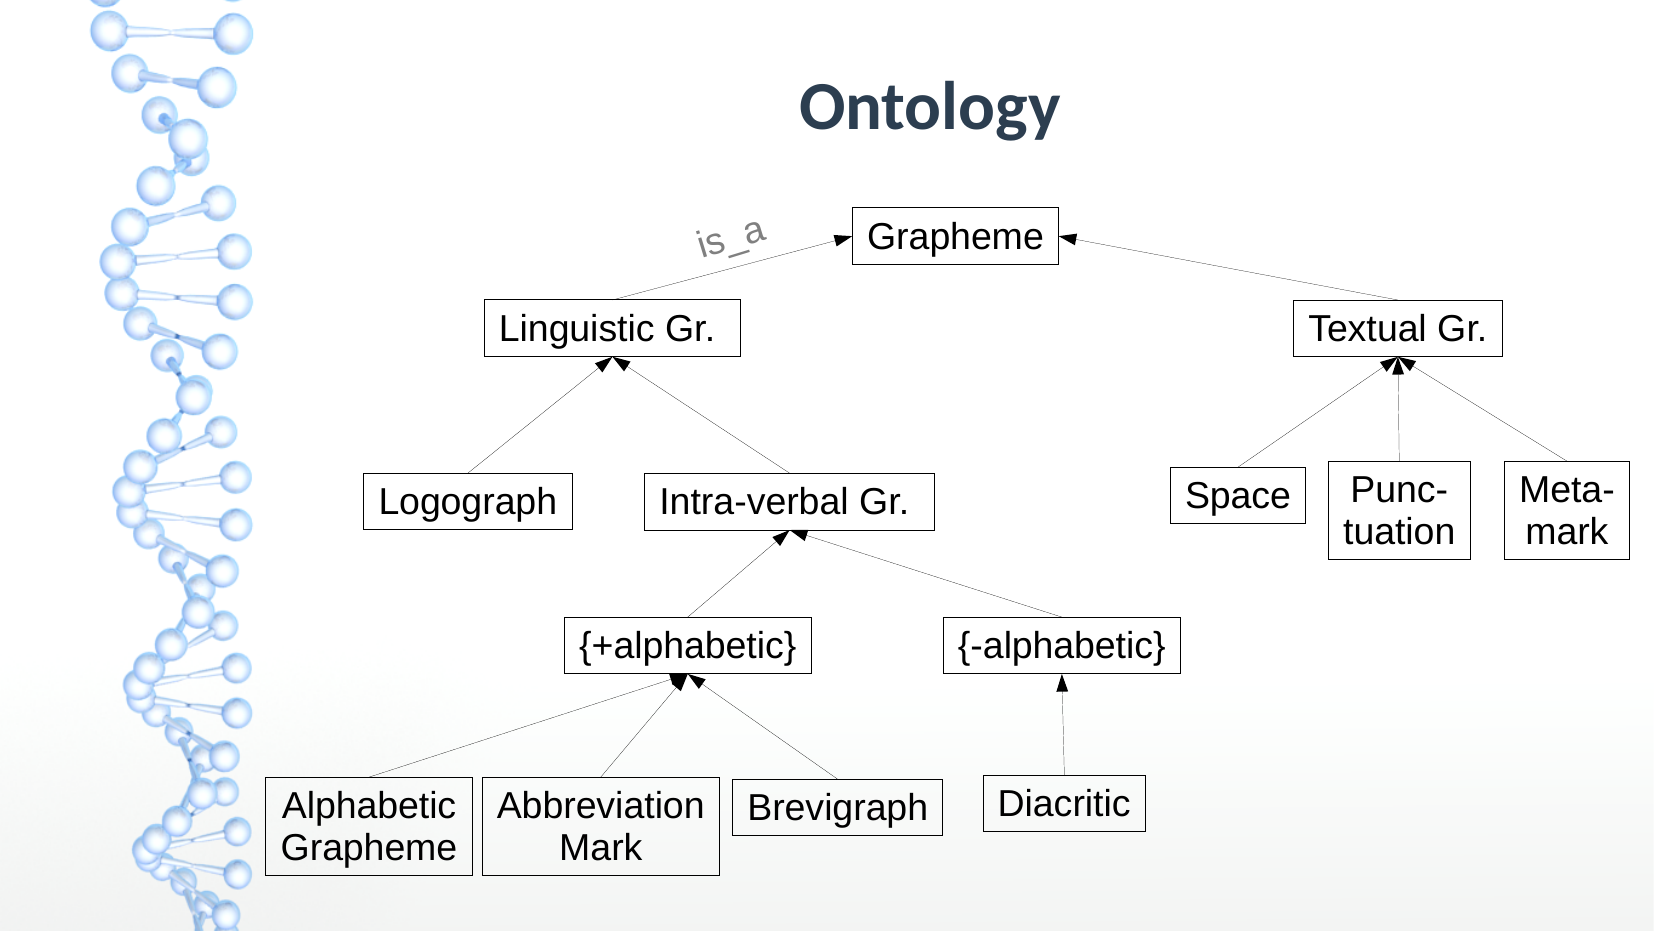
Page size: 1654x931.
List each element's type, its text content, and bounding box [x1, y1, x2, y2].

text_box {+alphabetic} [564, 617, 812, 674]
text_box is_a [675, 194, 786, 278]
text_box Space [1170, 467, 1306, 524]
text_box {-alphabetic} [943, 617, 1181, 674]
text_box Linguistic Gr. [484, 299, 741, 357]
picture [0, 0, 1654, 931]
text_box Brevigraph [732, 779, 943, 836]
text_box Logograph [363, 473, 573, 530]
text_box Grapheme [852, 207, 1059, 265]
text_box Meta- mark [1504, 461, 1630, 560]
text_box Intra-verbal Gr. [644, 473, 935, 531]
title Ontology [265, 35, 1595, 189]
text_box Diacritic [983, 775, 1146, 832]
text_box Punc- tuation [1328, 461, 1471, 560]
text_box Textual Gr. [1293, 300, 1503, 357]
text_box Abbreviation Mark [482, 777, 720, 876]
text_box Alphabetic Grapheme [265, 777, 473, 876]
